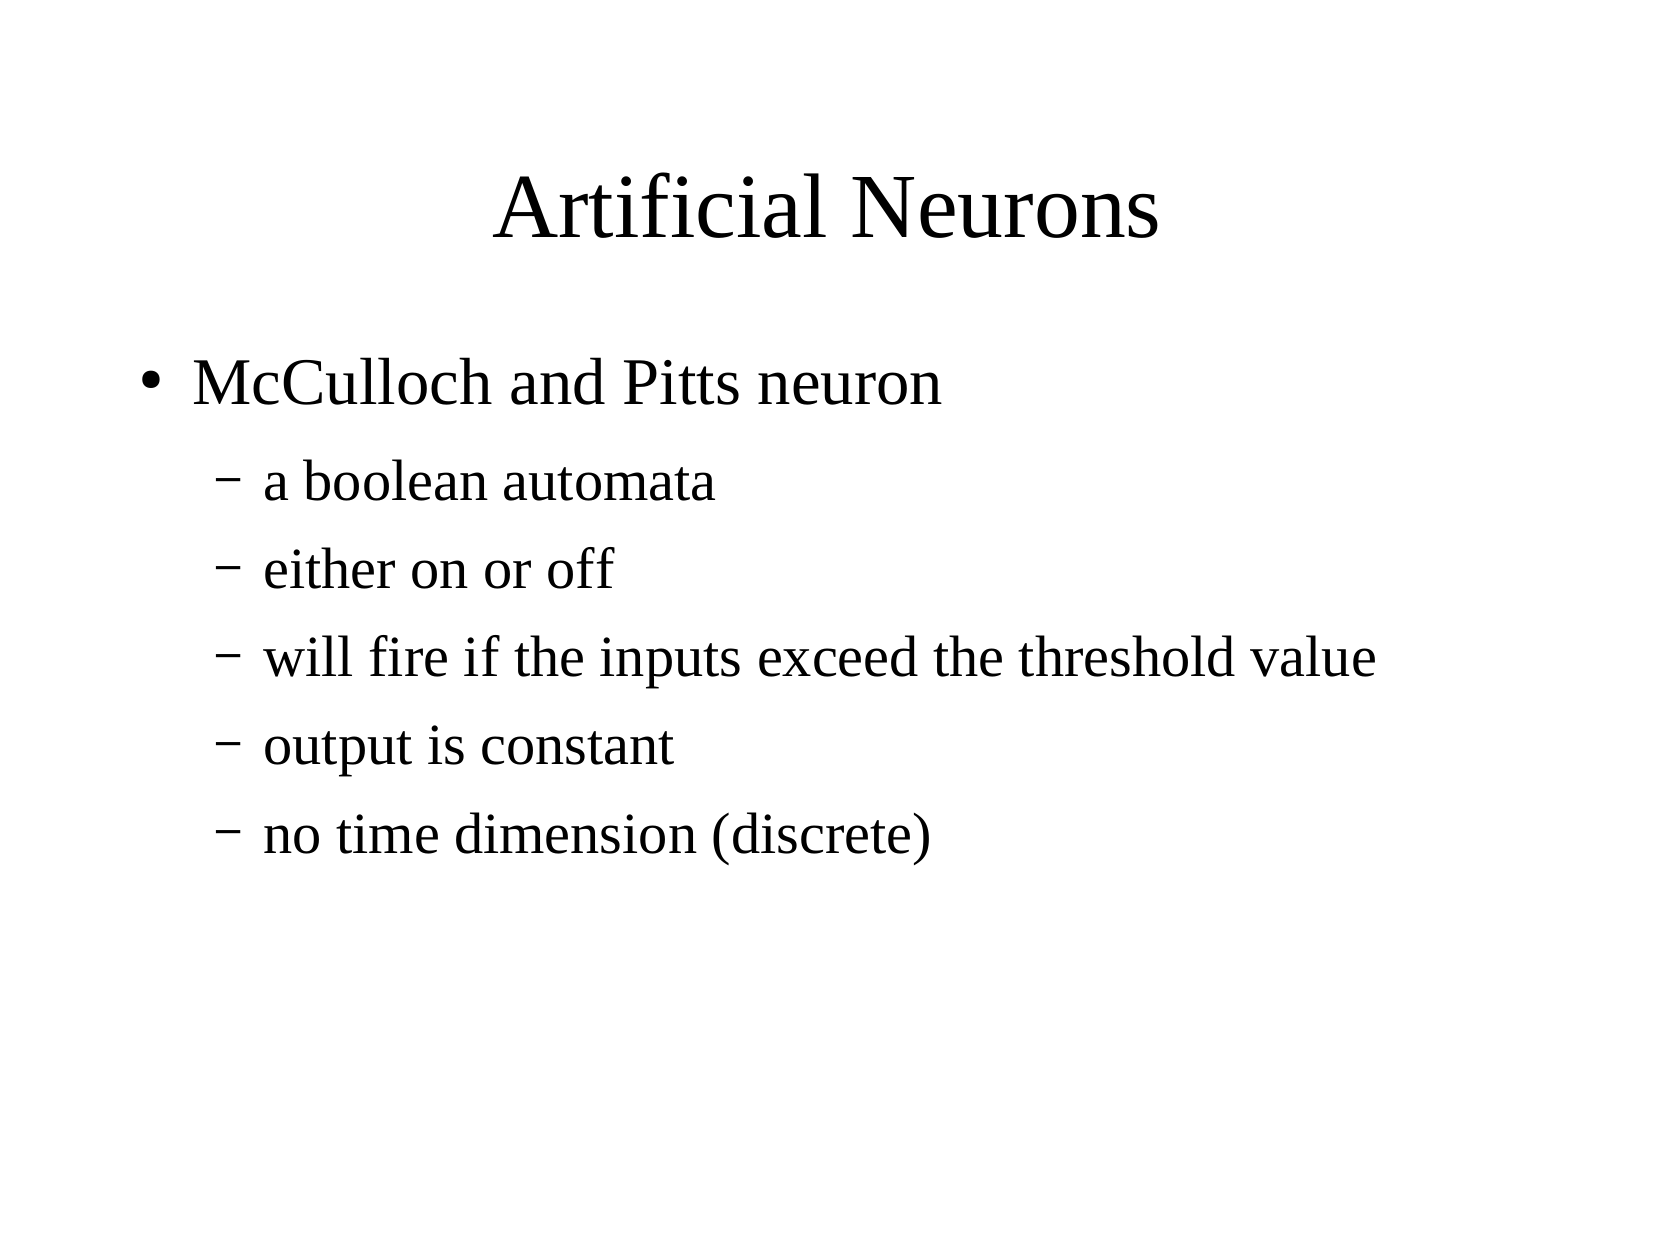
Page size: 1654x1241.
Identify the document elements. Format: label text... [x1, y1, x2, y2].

title Artificial Neurons [121, 102, 1534, 311]
list McCulloch and Pitts neuron a boolean automata either on or off will fire if the inputs exceed the threshold value output is constant no time dimension (discrete) [121, 344, 1534, 1127]
